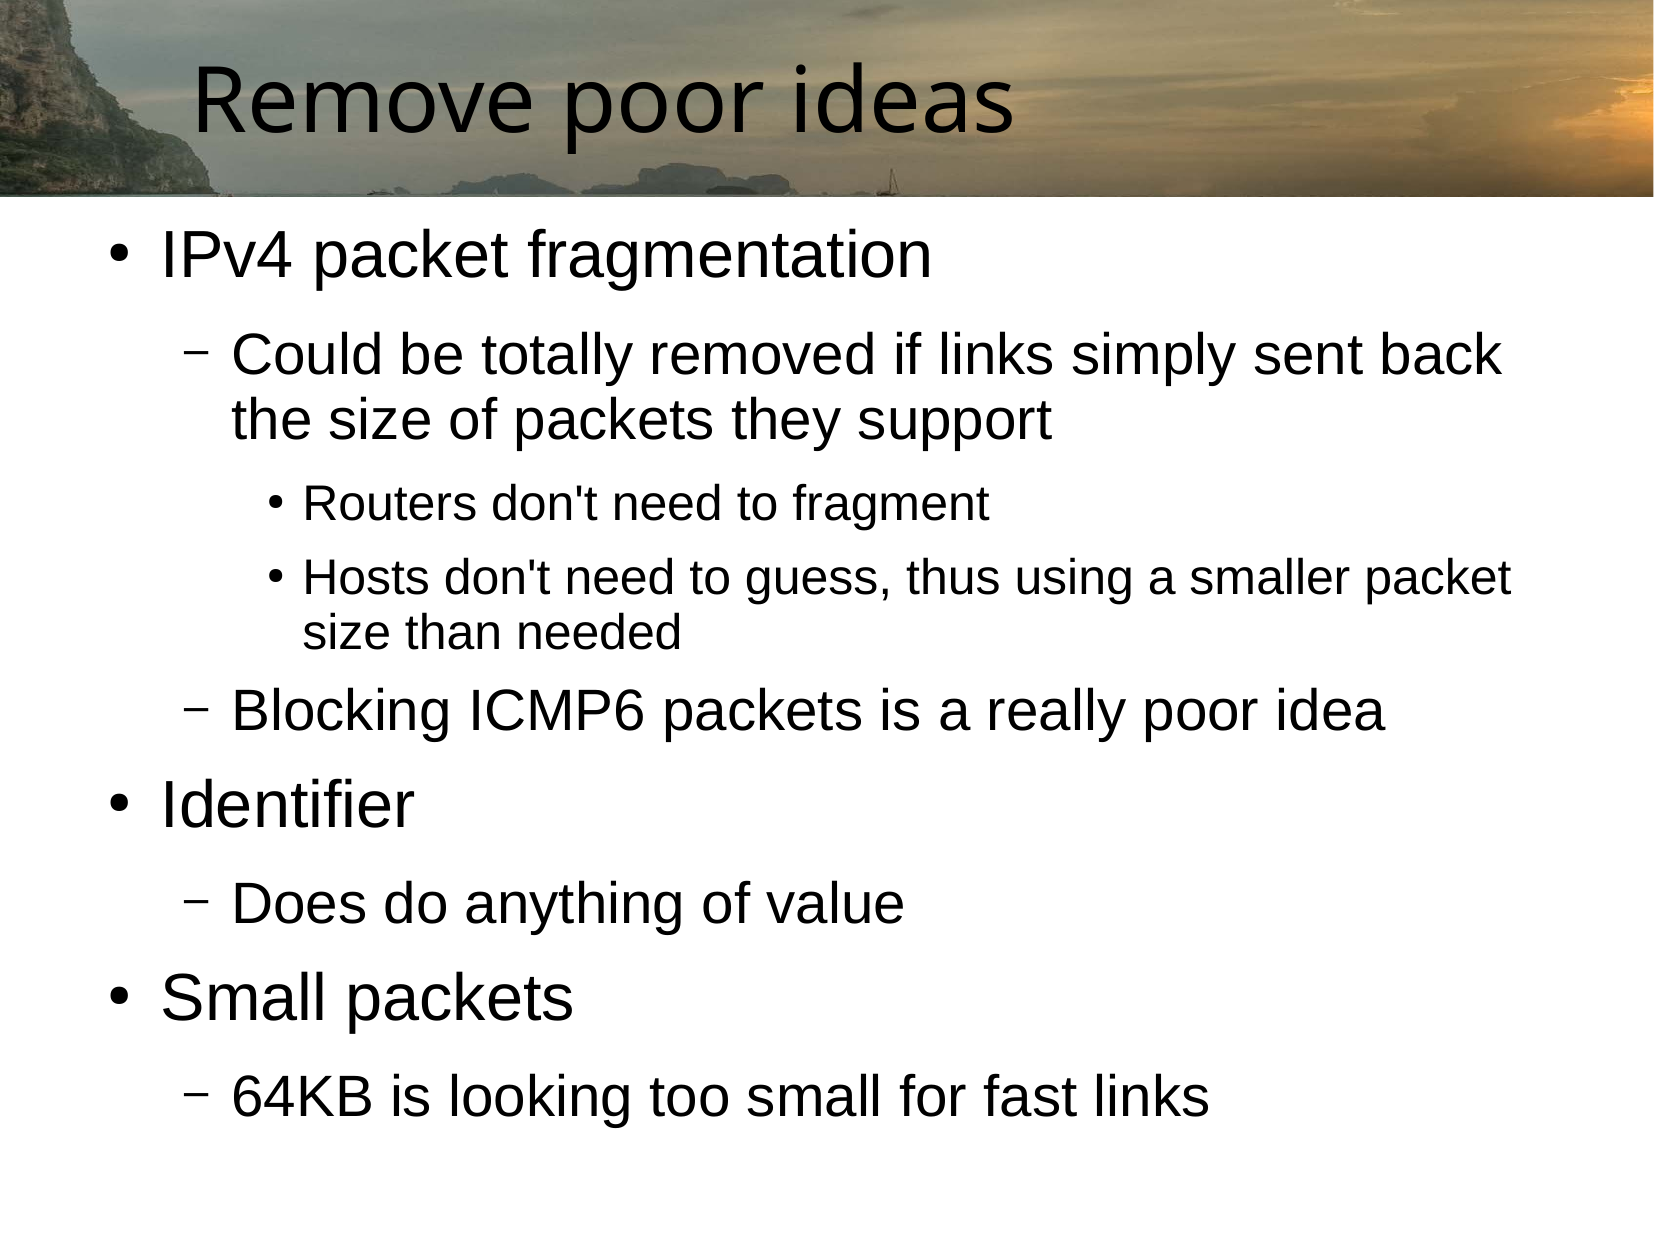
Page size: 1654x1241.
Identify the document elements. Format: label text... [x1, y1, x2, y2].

list IPv4 packet fragmentation Could be totally removed if links simply sent back the size of packets they support Routers don't need to fragment Hosts don't need to guess, thus using a smaller packet size than needed Blocking ICMP6 packets is a really poor idea Identifier Does do anything of value Small packets 64KB is looking too small for fast links [89, 217, 1578, 1241]
title Remove poor ideas [190, 0, 1571, 194]
picture [0, 0, 1654, 197]
